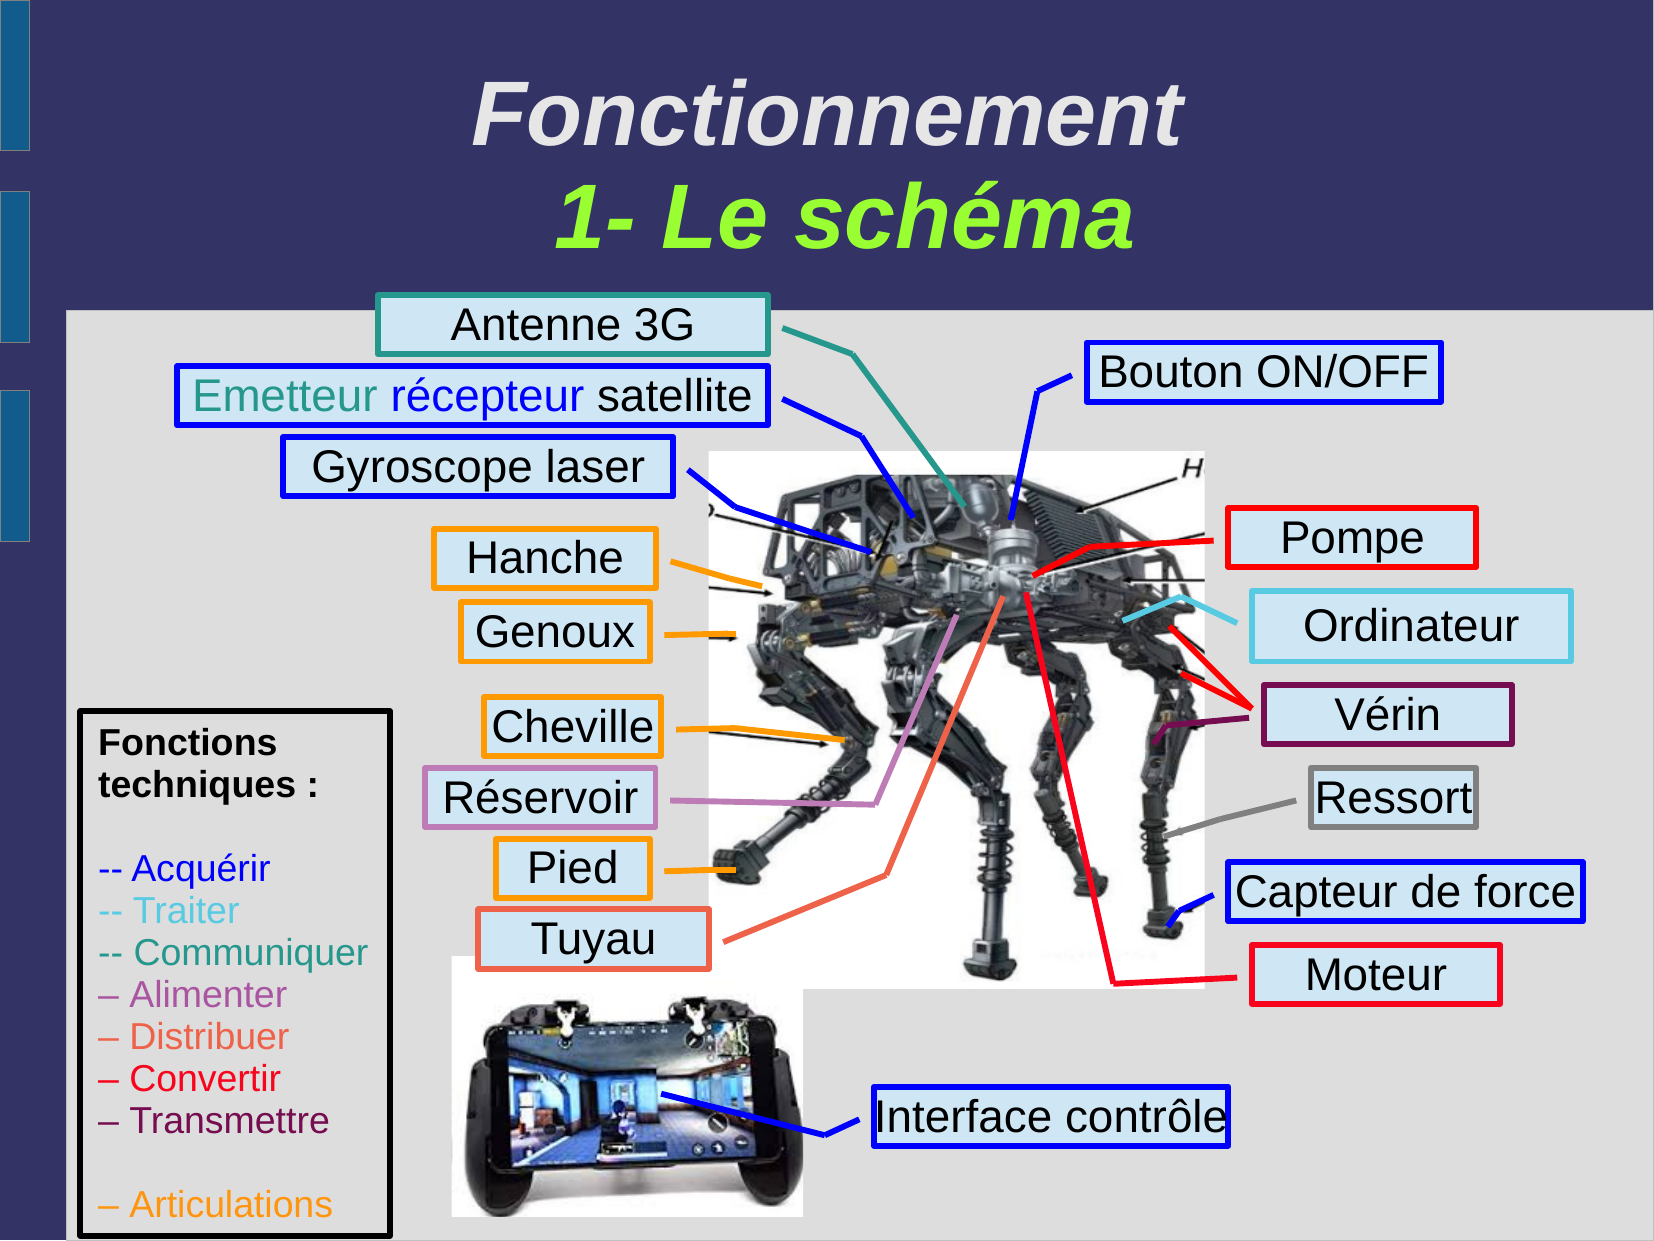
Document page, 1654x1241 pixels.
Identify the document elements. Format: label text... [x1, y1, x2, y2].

text_box Genoux [461, 602, 650, 661]
text_box Antenne 3G [378, 295, 768, 354]
text_box Pompe [1228, 508, 1476, 567]
title Fonctionnement 1- Le schéma [121, 61, 1534, 269]
text_box Réservoir [425, 768, 656, 827]
text_box Ressort [1311, 768, 1476, 827]
text_box Interface contrôle [874, 1087, 1228, 1146]
text_box Fonctions techniques : -- Acquérir -- Traiter -- Communiquer – Alimenter – Distribuer – Convertir – Transmettre – Articulations [80, 711, 390, 1236]
text_box Vérin [1264, 685, 1512, 744]
text_box Tuyau [478, 909, 709, 969]
text_box Moteur [1252, 945, 1500, 1004]
text_box Gyroscope laser [283, 437, 673, 496]
text_box Cheville [484, 697, 661, 756]
text_box Capteur de force [1228, 862, 1583, 921]
text_box Emetteur récepteur satellite [177, 366, 768, 425]
text_box Bouton ON/OFF [1087, 343, 1441, 402]
text_box Hanche [434, 529, 656, 588]
text_box Ordinateur [1252, 591, 1571, 661]
text_box Pied [496, 839, 650, 898]
picture [451, 451, 1205, 1217]
